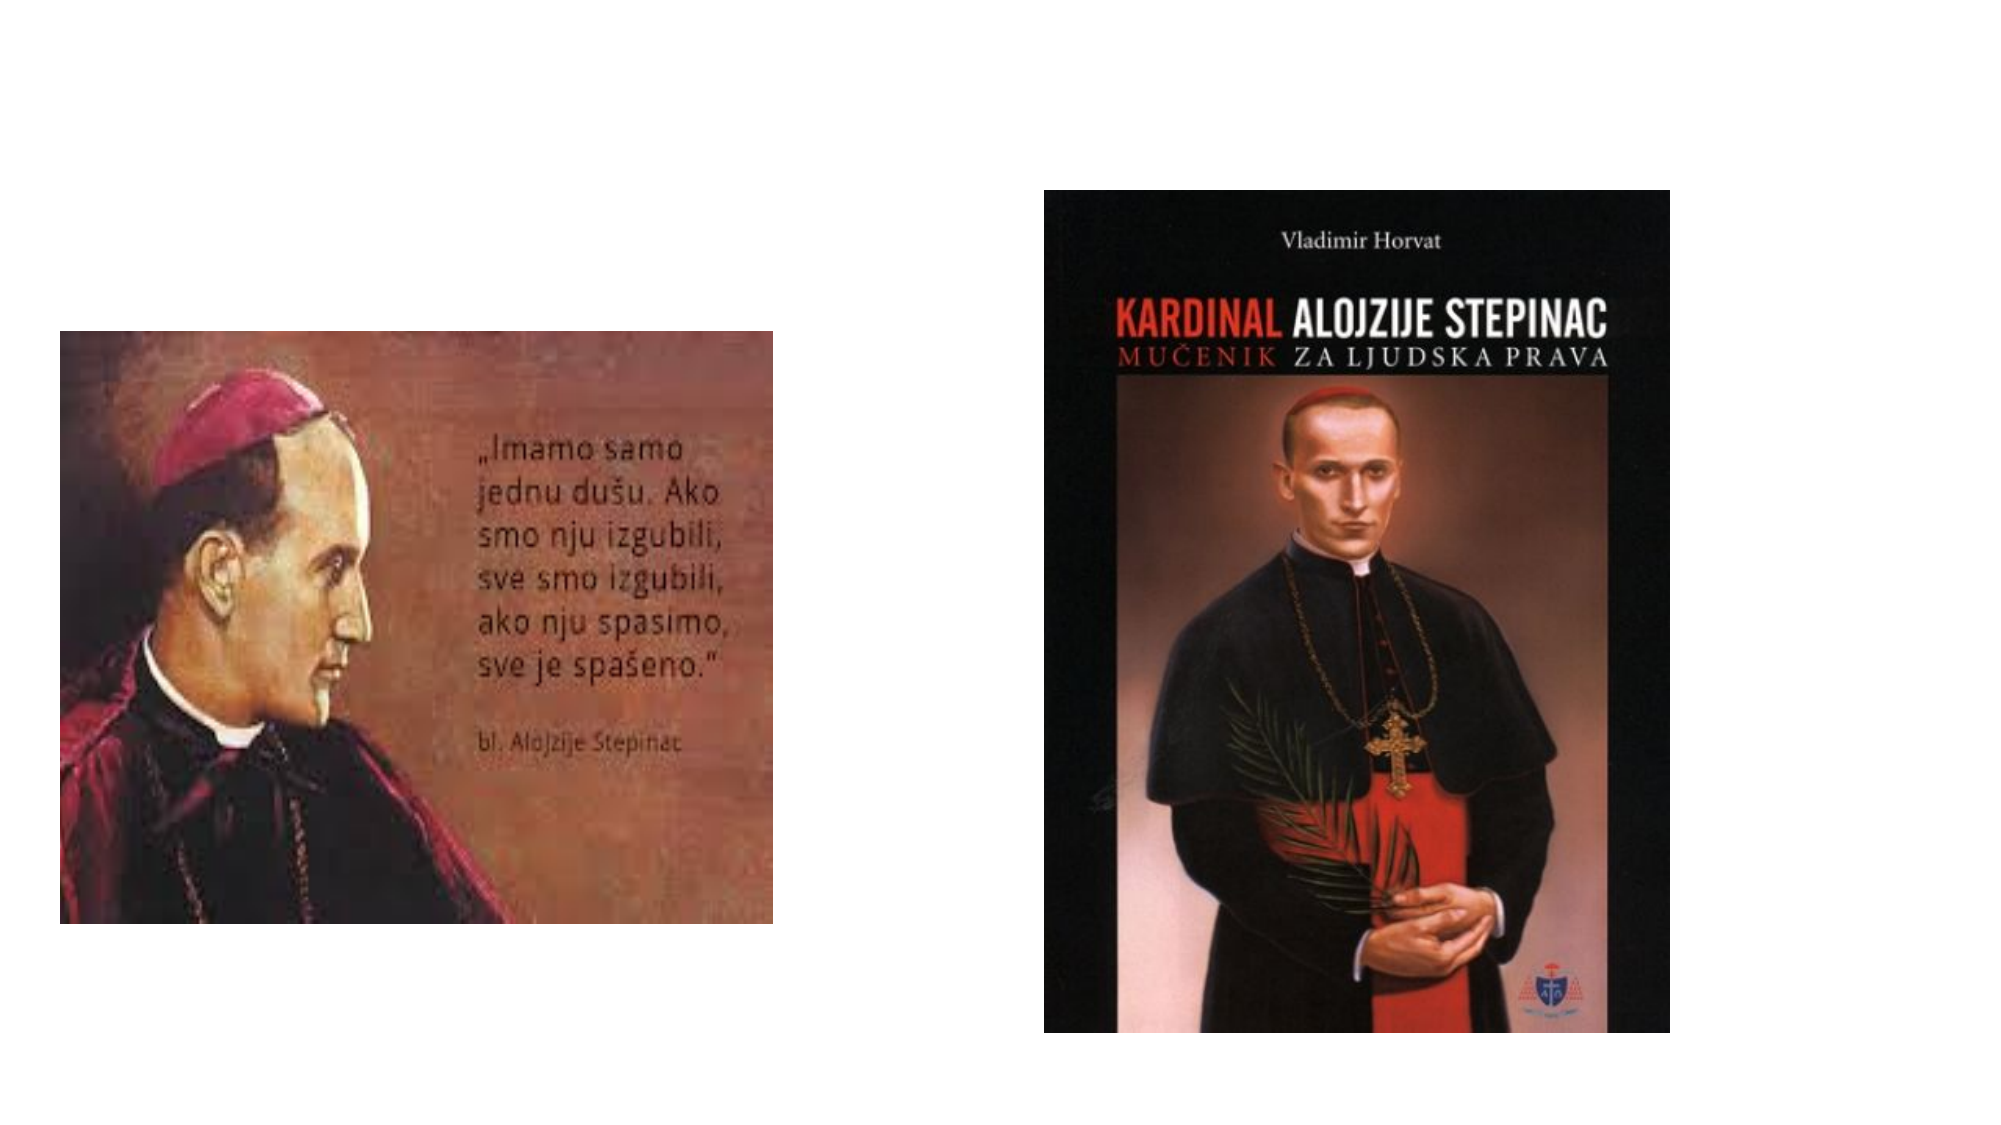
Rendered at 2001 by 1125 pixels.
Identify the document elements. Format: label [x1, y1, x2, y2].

picture [1044, 190, 1670, 1033]
picture [60, 331, 773, 924]
